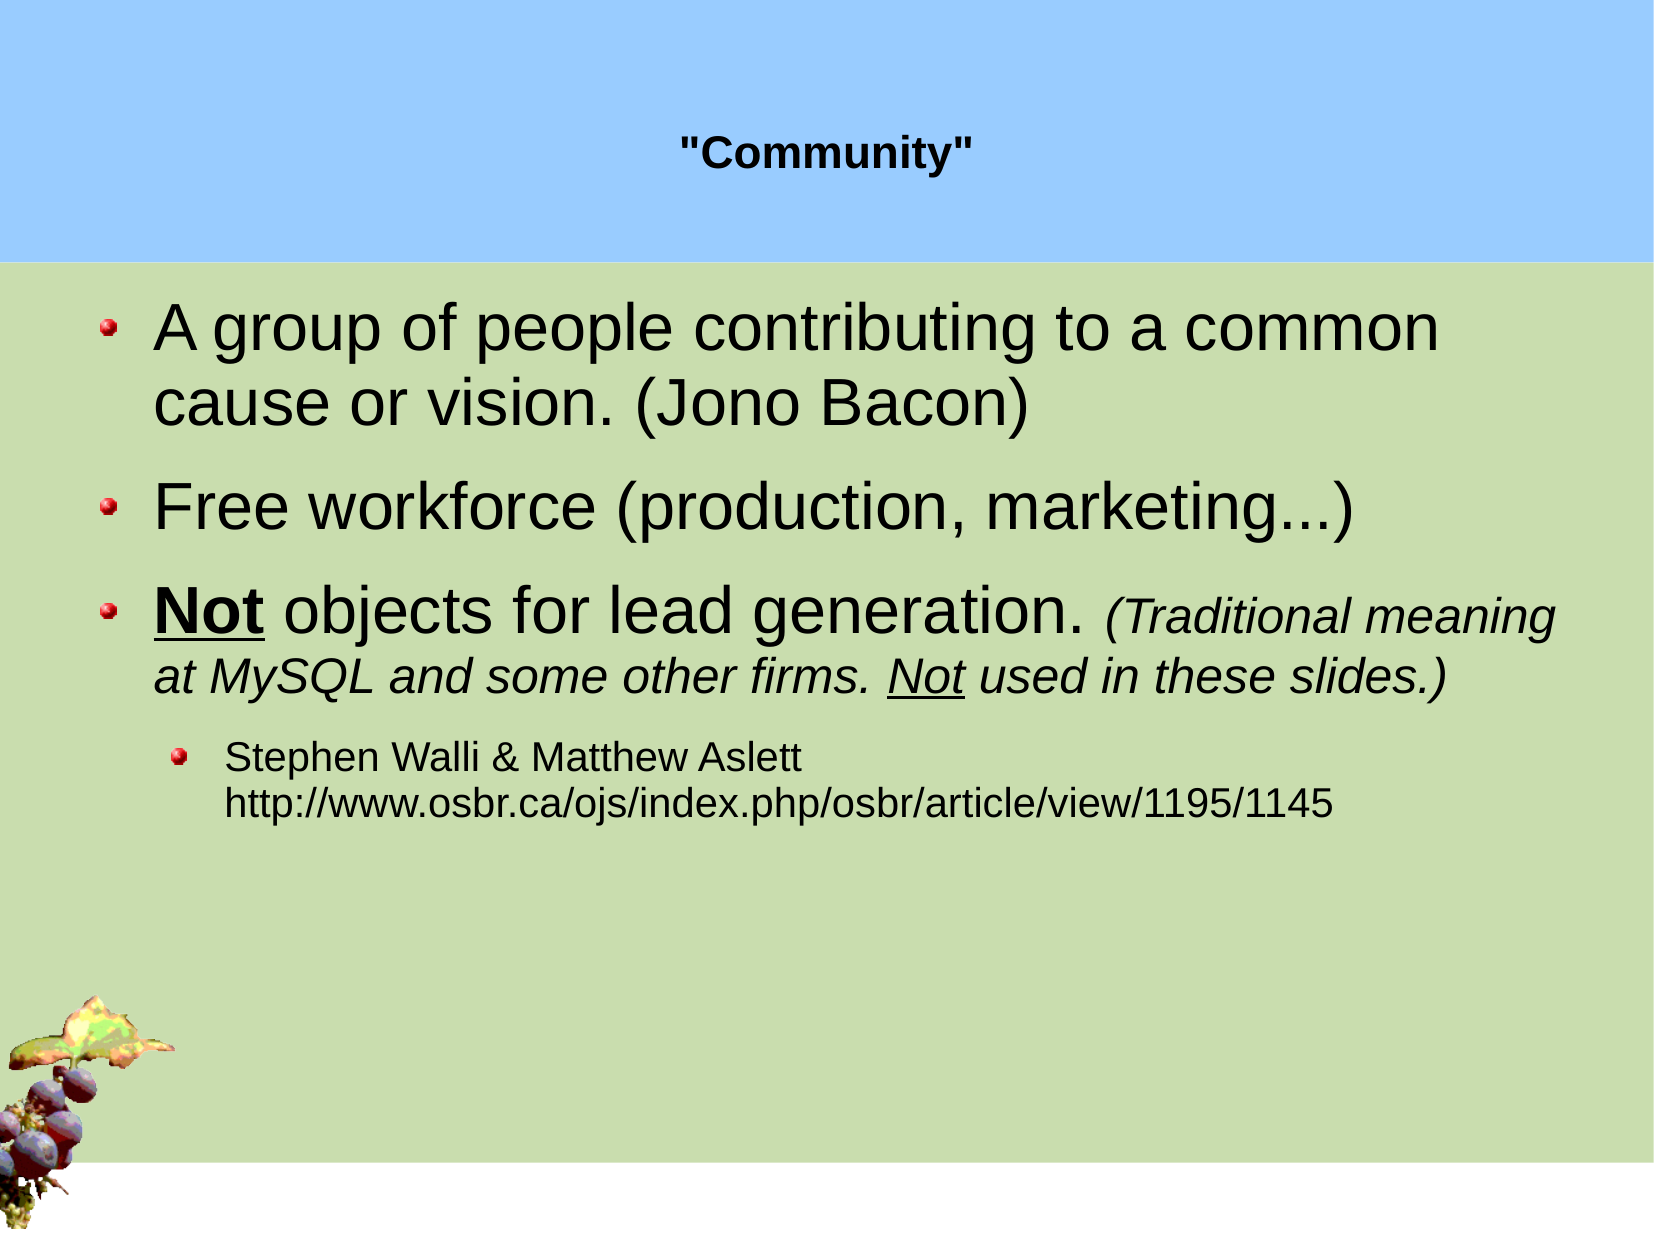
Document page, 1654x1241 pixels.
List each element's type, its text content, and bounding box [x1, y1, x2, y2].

list A group of people contributing to a common cause or vision. (Jono Bacon) Free workforce (production, marketing...) Not objects for lead generation. (Traditional meaning at MySQL and some other firms. Not used in these slides.) Stephen Walli & Matthew Aslett http://www.osbr.ca/ojs/index.php/osbr/article/view/1195/1145 [82, 290, 1571, 1109]
picture [0, 990, 188, 1229]
title "Community" [82, 56, 1571, 250]
